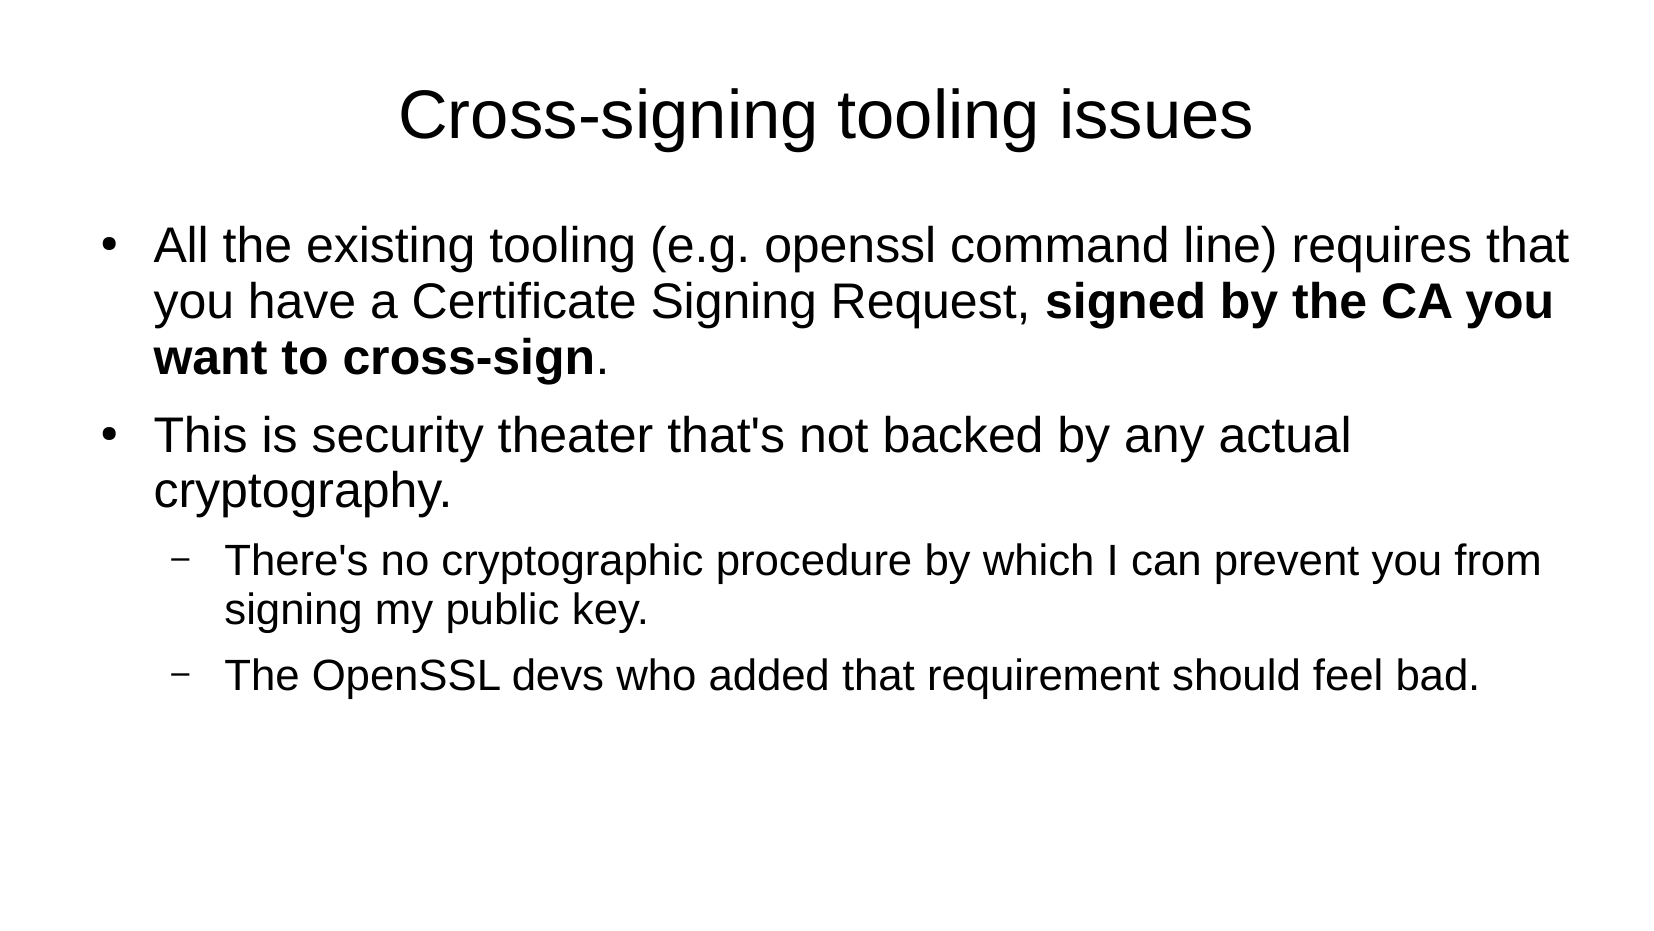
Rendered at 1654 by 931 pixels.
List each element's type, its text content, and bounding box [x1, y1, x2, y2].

title Cross-signing tooling issues [82, 37, 1571, 193]
list All the existing tooling (e.g. openssl command line) requires that you have a Certificate Signing Request, signed by the CA you want to cross-sign. This is security theater that's not backed by any actual cryptography. There's no cryptographic procedure by which I can prevent you from signing my public key. The OpenSSL devs who added that requirement should feel bad. [82, 217, 1571, 757]
